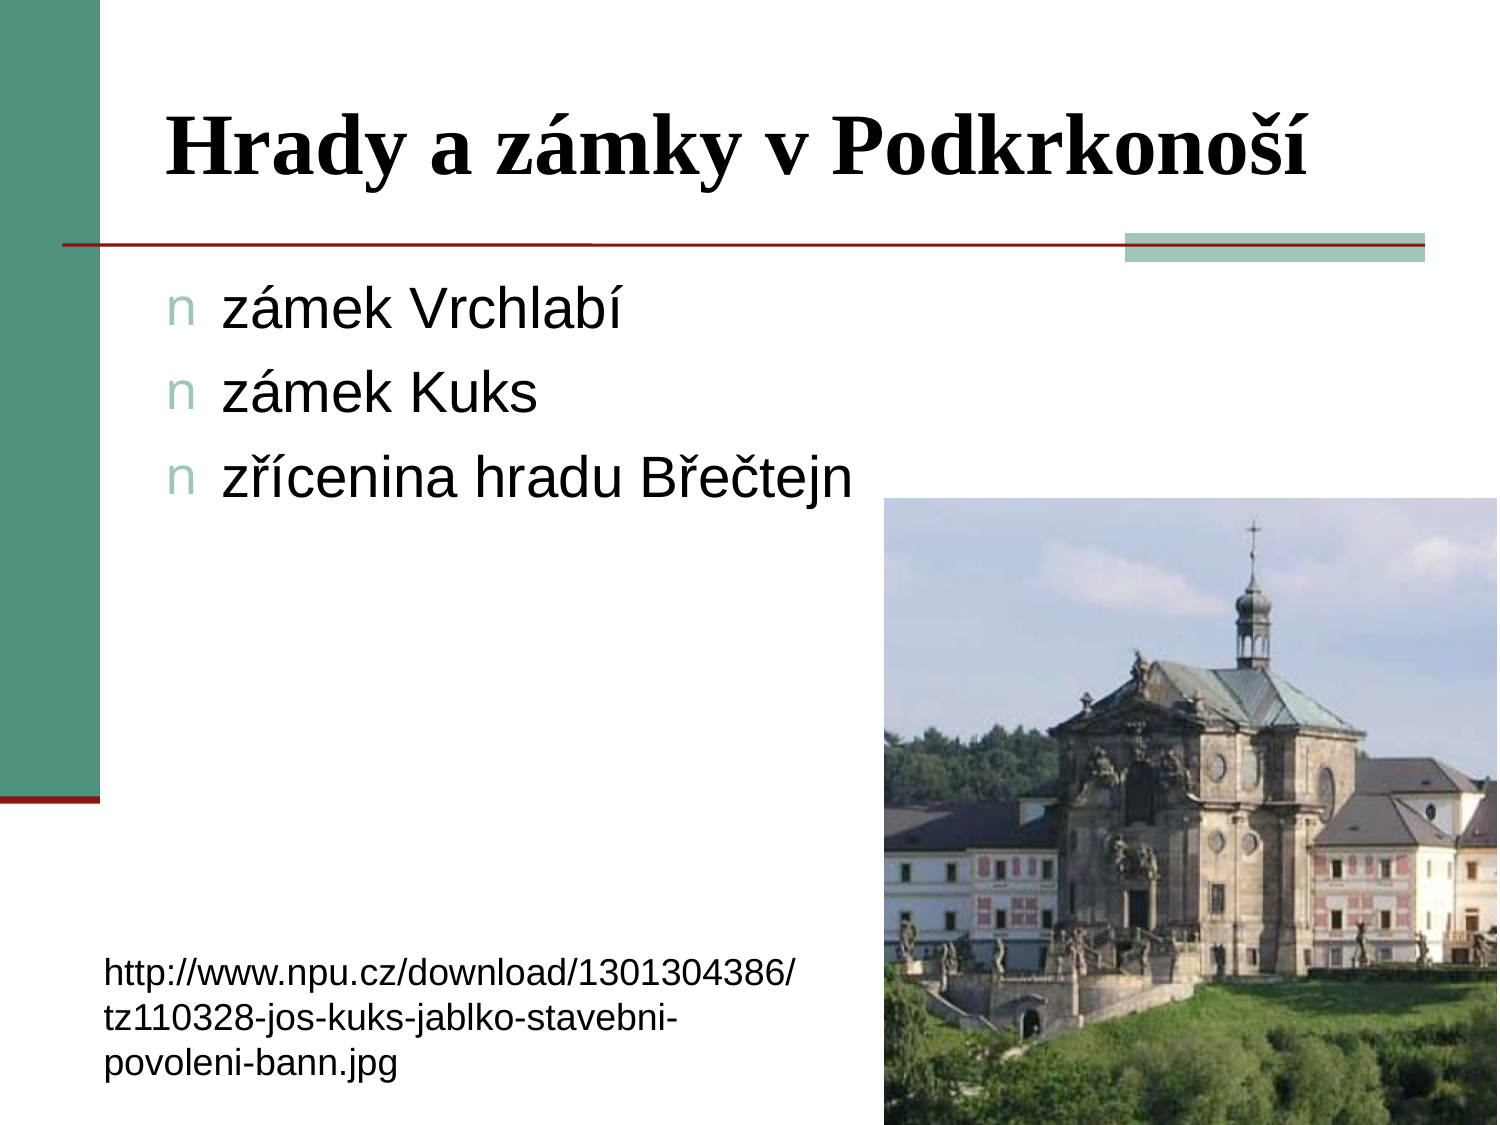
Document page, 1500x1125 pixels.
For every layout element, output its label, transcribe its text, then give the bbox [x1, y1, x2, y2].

list zámek Vrchlabí zámek Kuks zřícenina hradu Břečtejn [150, 262, 1426, 1006]
text_box http://www.npu.cz/download/1301304386/tz110328-jos-kuks-jablko-stavebni-povoleni-bann.jpg [89, 940, 839, 1090]
title Hrady a zámky v Podkrkonoší [150, 45, 1426, 234]
picture [884, 498, 1497, 1125]
